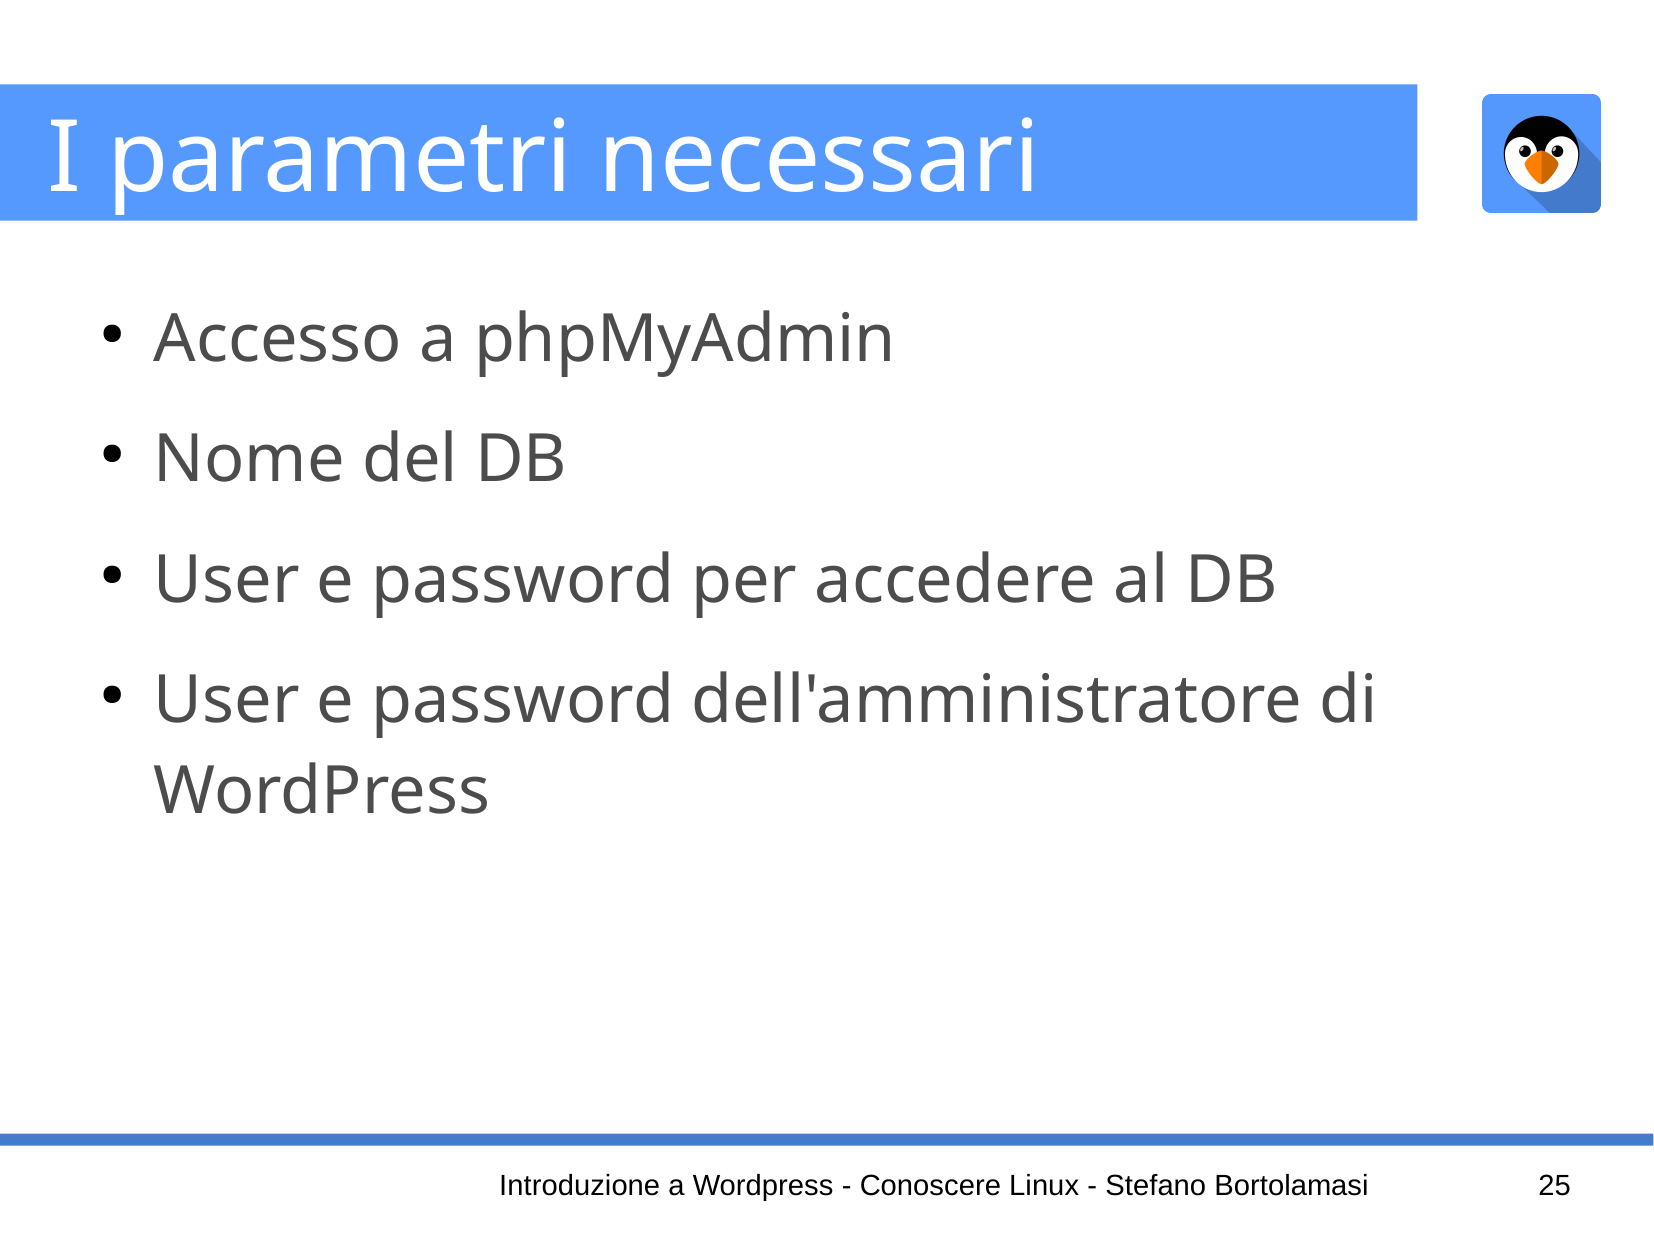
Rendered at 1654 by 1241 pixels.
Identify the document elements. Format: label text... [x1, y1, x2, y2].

list Accesso a phpMyAdmin Nome del DB User e password per accedere al DB User e password dell'amministratore di WordPress [82, 290, 1538, 1010]
picture [1482, 94, 1601, 213]
title I parametri necessari [0, 91, 1418, 214]
